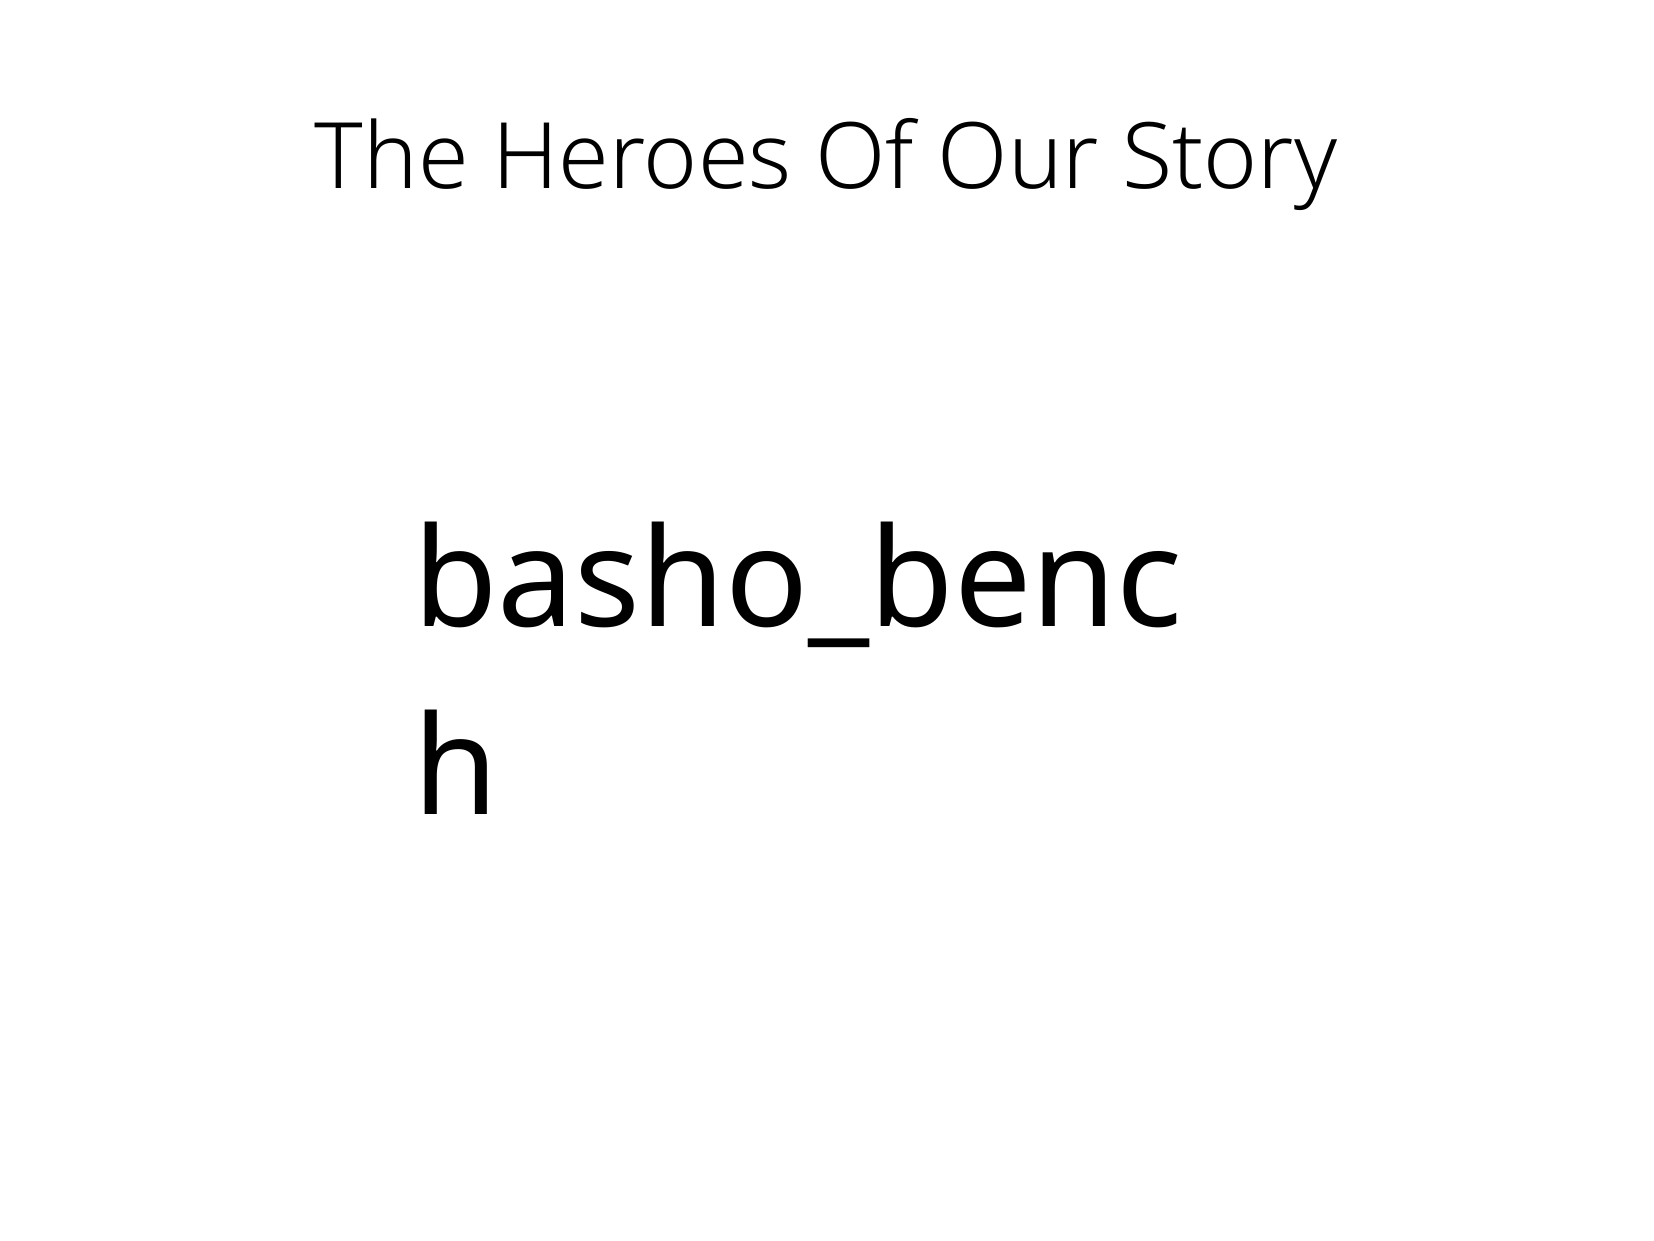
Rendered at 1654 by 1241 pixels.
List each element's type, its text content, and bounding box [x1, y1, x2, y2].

text_box basho_bench [398, 472, 1255, 666]
title The Heroes Of Our Story [82, 49, 1571, 257]
